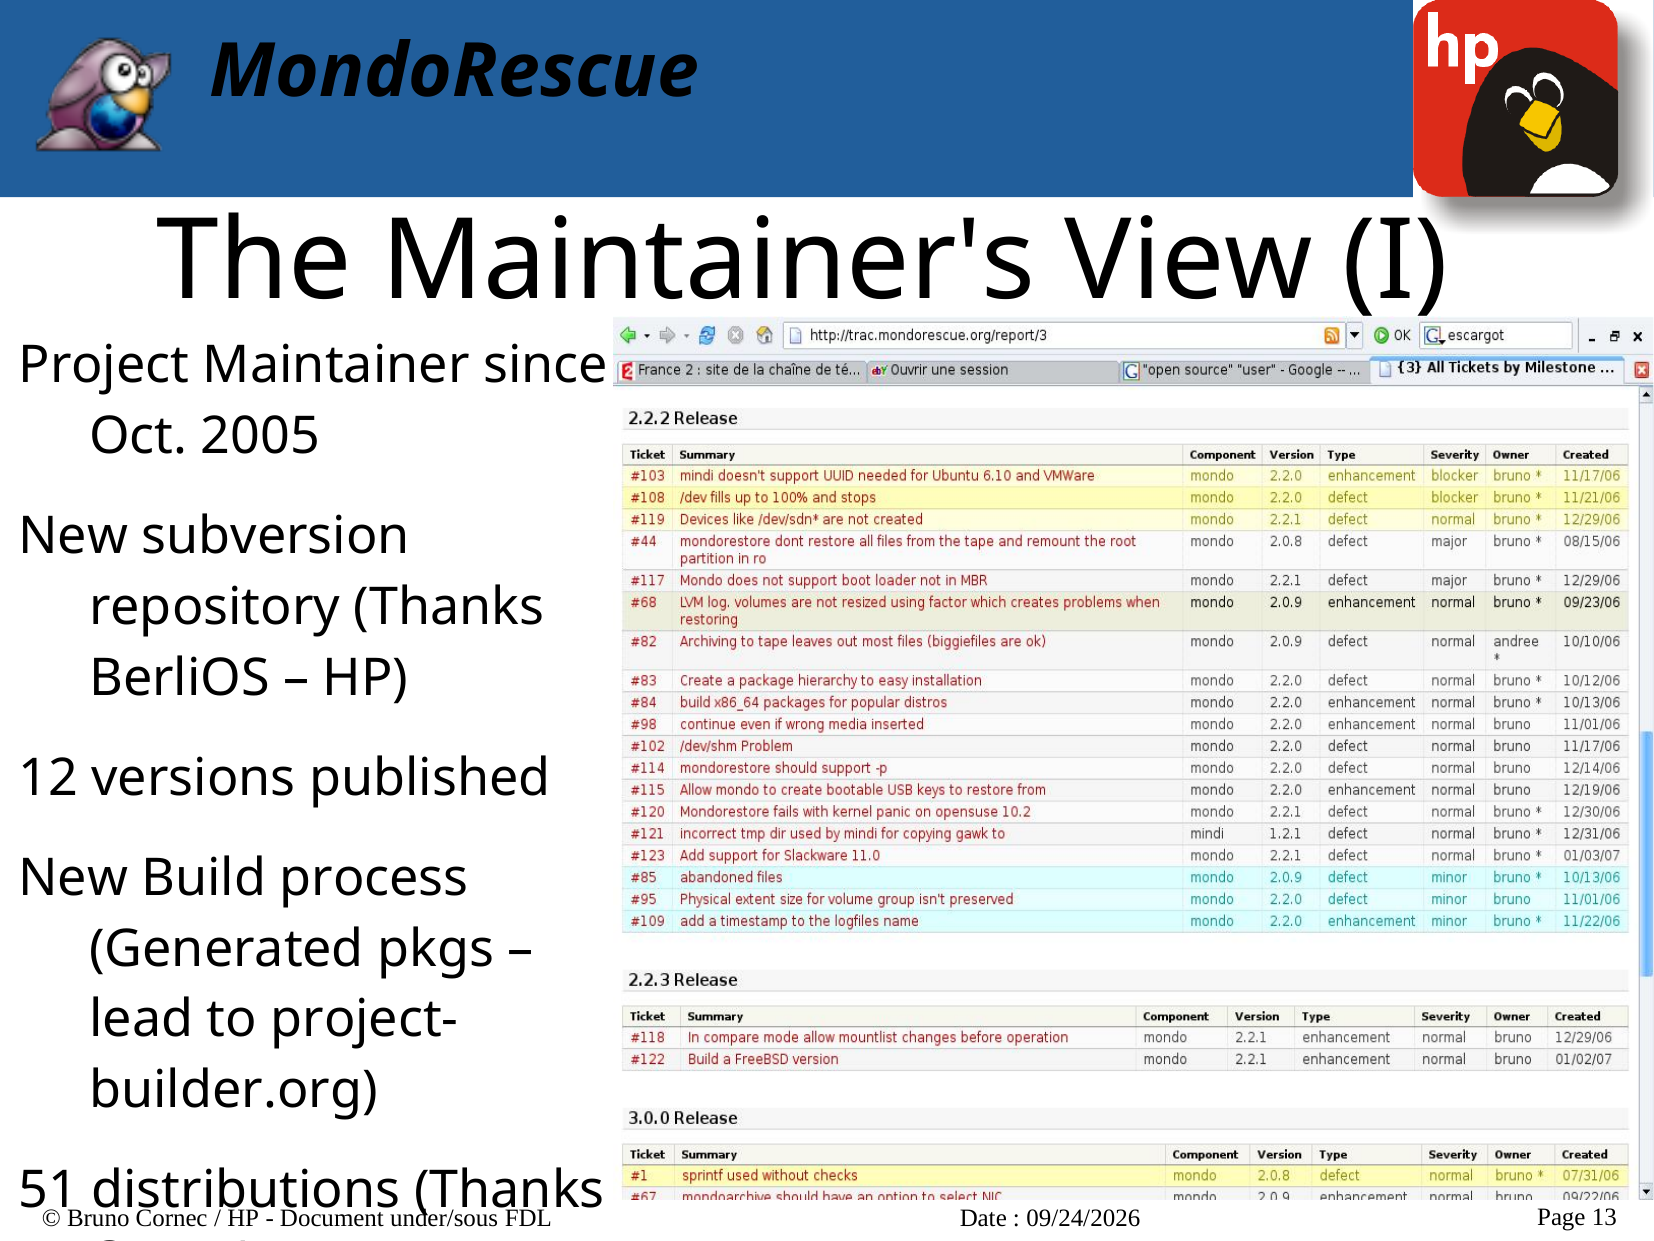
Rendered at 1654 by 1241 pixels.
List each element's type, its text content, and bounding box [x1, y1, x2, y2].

list Project Maintainer since Oct. 2005 New subversion repository (Thanks BerliOS – HP) 12 versions published New Build process (Generated pkgs – lead to project-builder.org) 51 distributions (Thanks Qemu) [6, 326, 617, 1241]
picture [0, 0, 211, 199]
picture [1413, 0, 1654, 235]
picture [613, 316, 1654, 1200]
text_box The Maintainer's View (I) [156, 178, 1488, 318]
